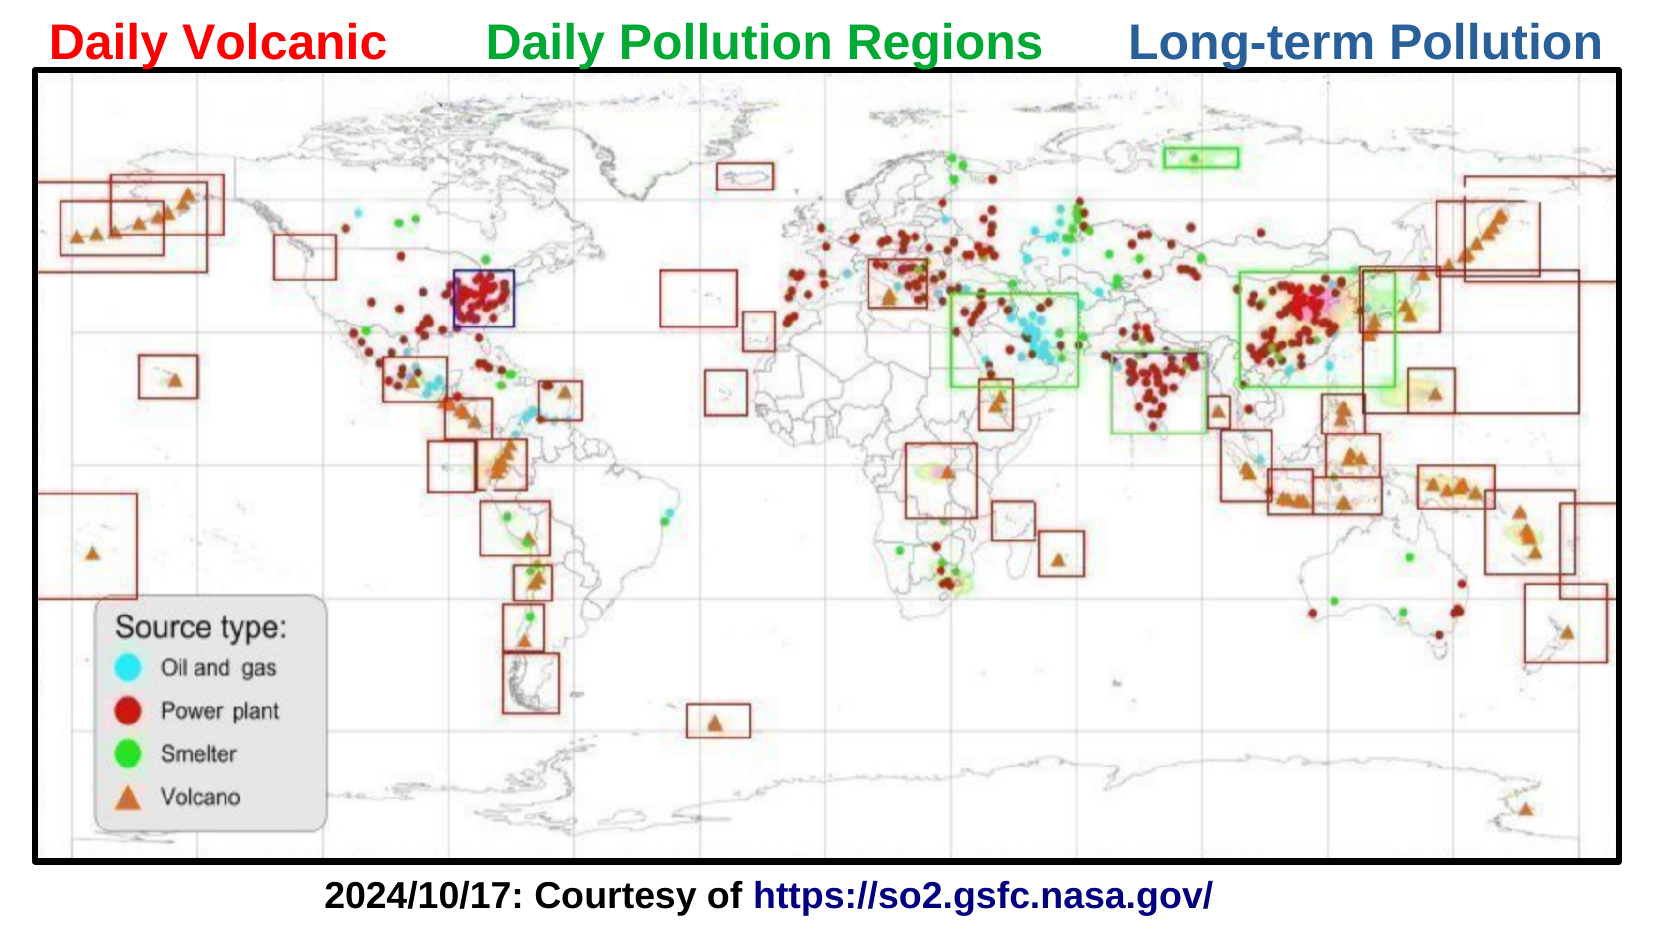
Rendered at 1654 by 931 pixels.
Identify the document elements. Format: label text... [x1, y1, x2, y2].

picture [37, 77, 1616, 859]
text_box 2024/10/17: Courtesy of https://so2.gsfc.nasa.gov/ [309, 865, 1229, 924]
text_box Daily Volcanic Daily Pollution Regions Long-term Pollution [33, 2, 1625, 77]
